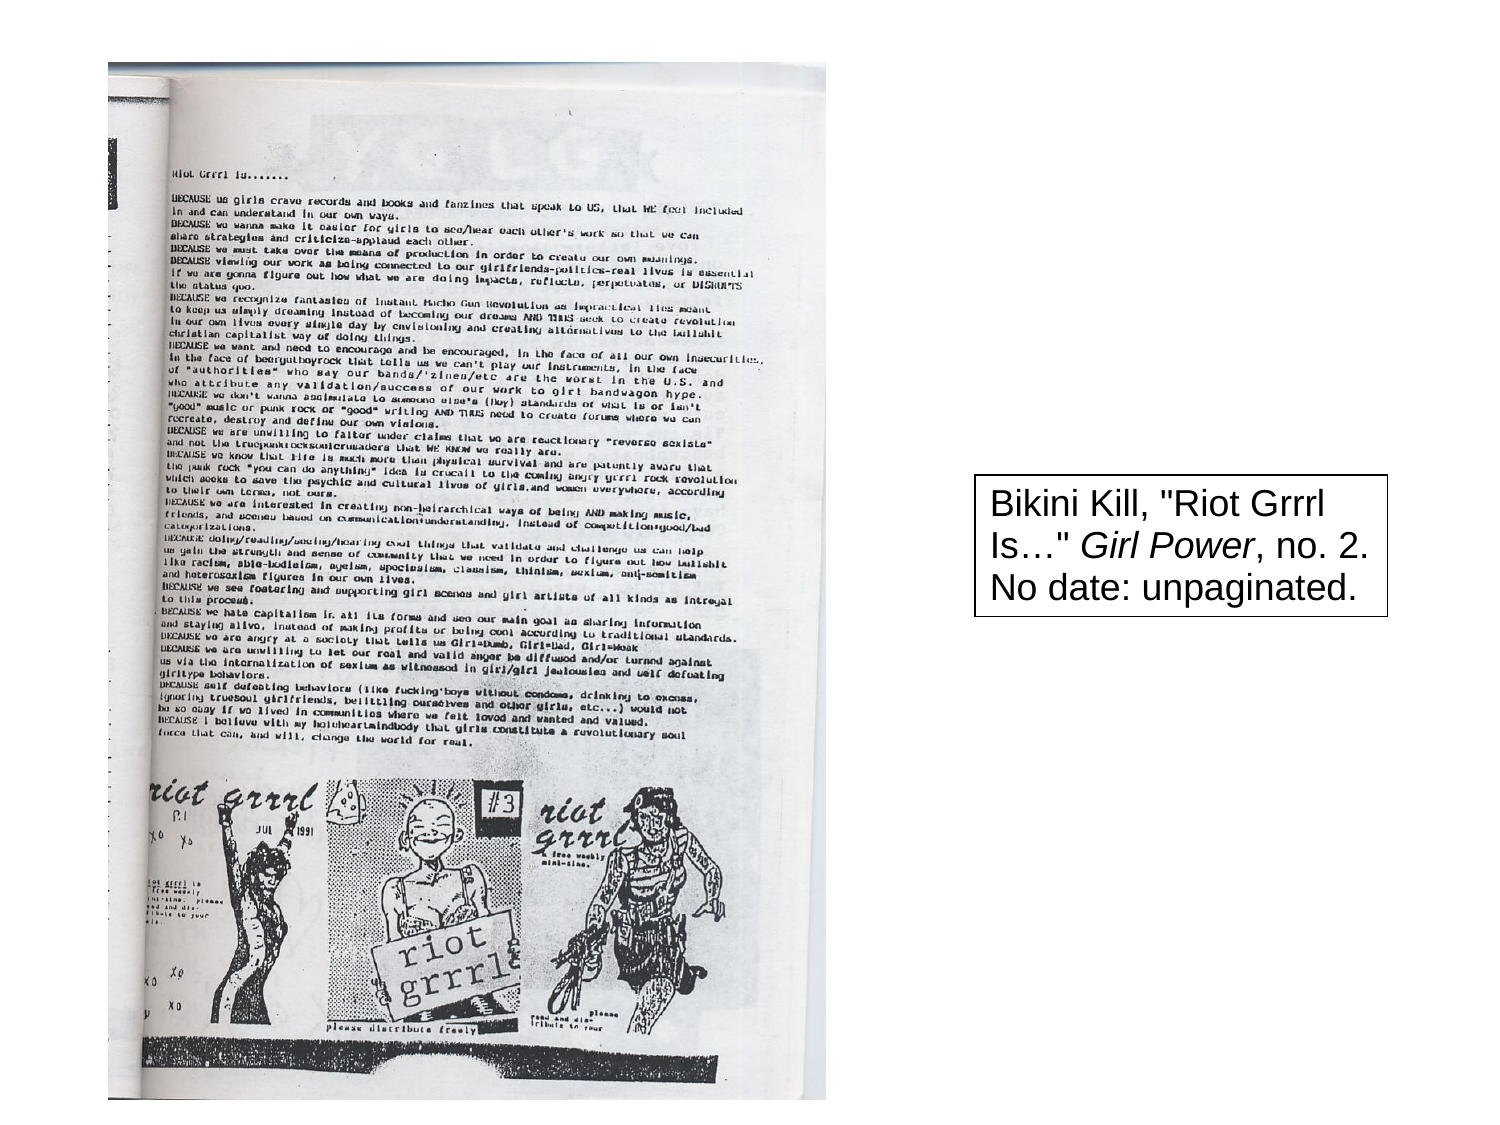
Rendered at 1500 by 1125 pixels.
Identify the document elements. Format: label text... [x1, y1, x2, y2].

picture [108, 62, 826, 1101]
text_box Bikini Kill, "Riot Grrrl Is…" Girl Power, no. 2. No date: unpaginated. [974, 474, 1388, 617]
